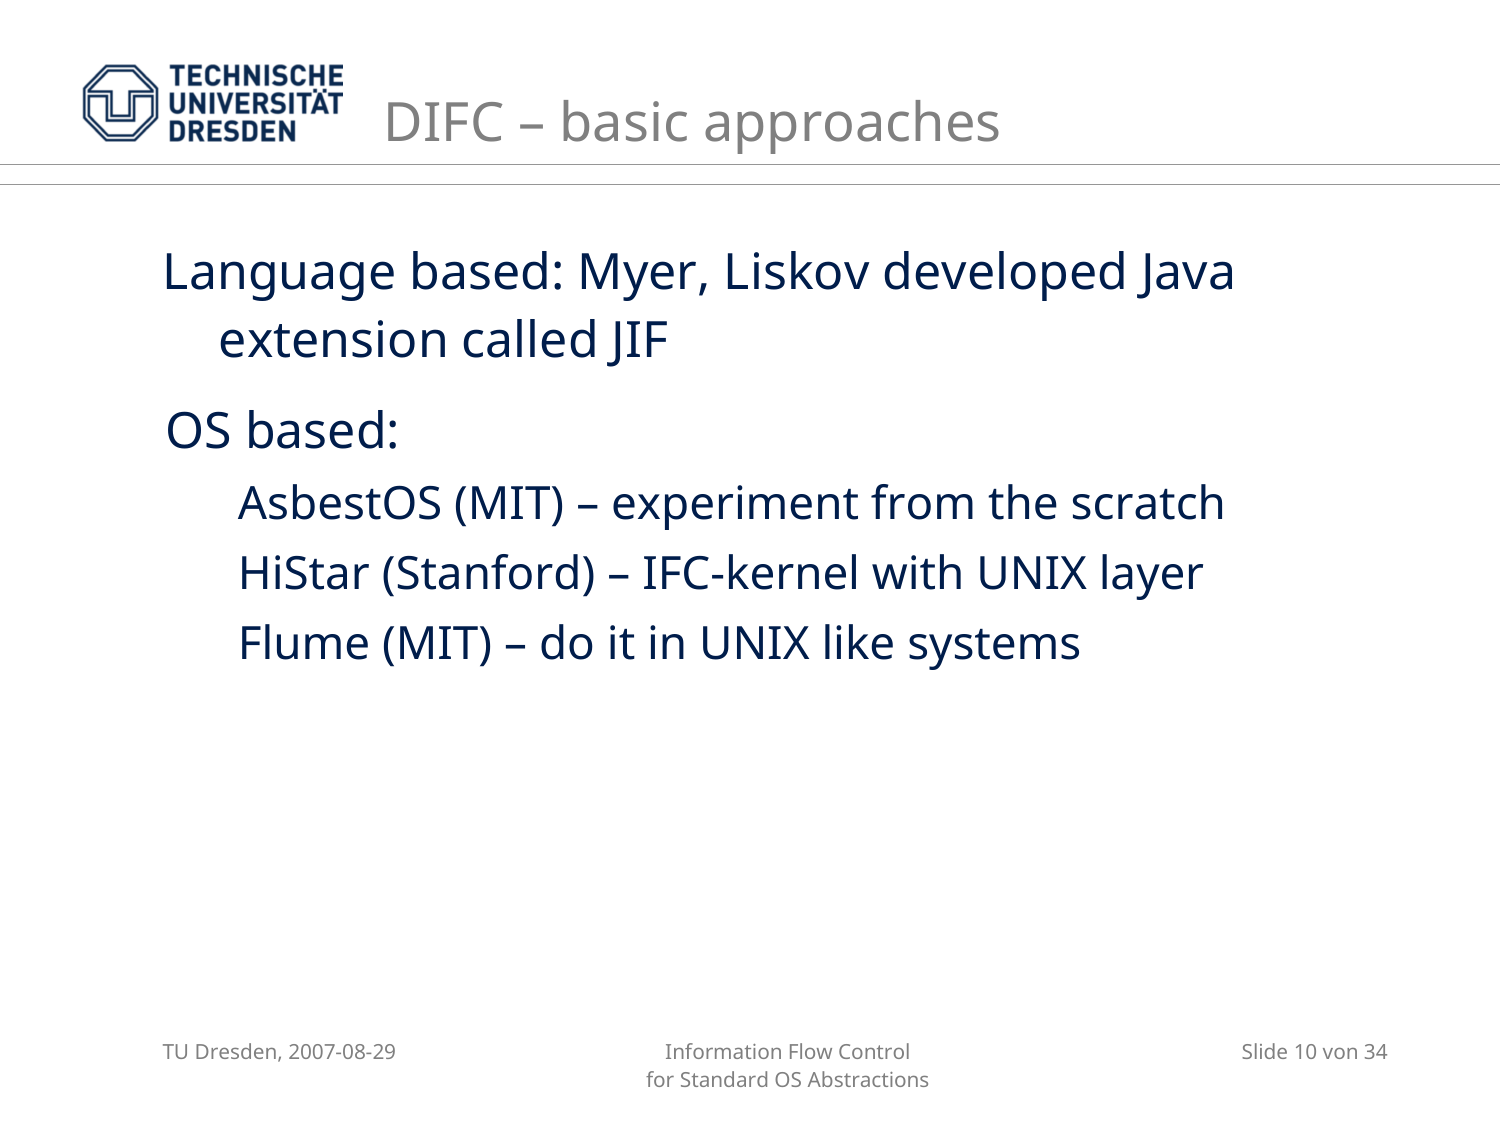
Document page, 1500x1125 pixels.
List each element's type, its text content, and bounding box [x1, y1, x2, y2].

list Language based: Myer, Liskov developed Java extension called JIF OS based: AsbestOS (MIT) – experiment from the scratch HiStar (Stanford) – IFC-kernel with UNIX layer Flume (MIT) – do it in UNIX like systems [162, 236, 1388, 990]
picture [82, 64, 343, 142]
title DIFC – basic approaches [383, 87, 1468, 154]
